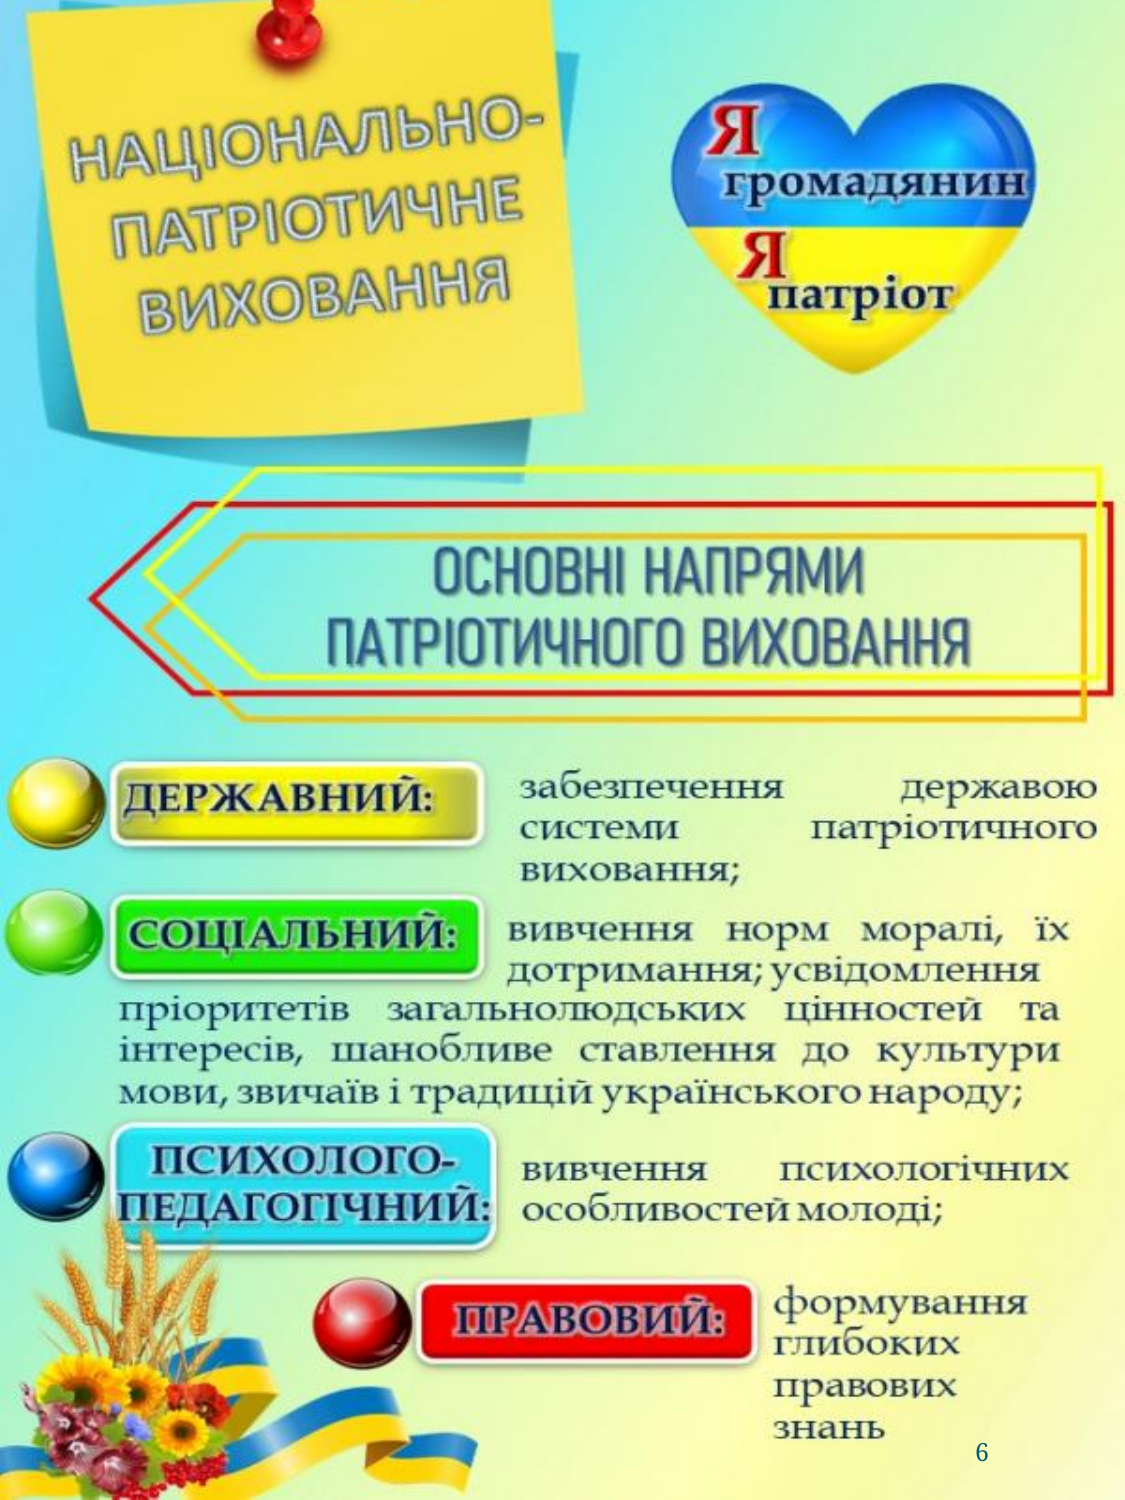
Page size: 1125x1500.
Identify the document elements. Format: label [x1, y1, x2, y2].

text_box [975, 1390, 1069, 1471]
picture [0, 0, 1125, 1500]
